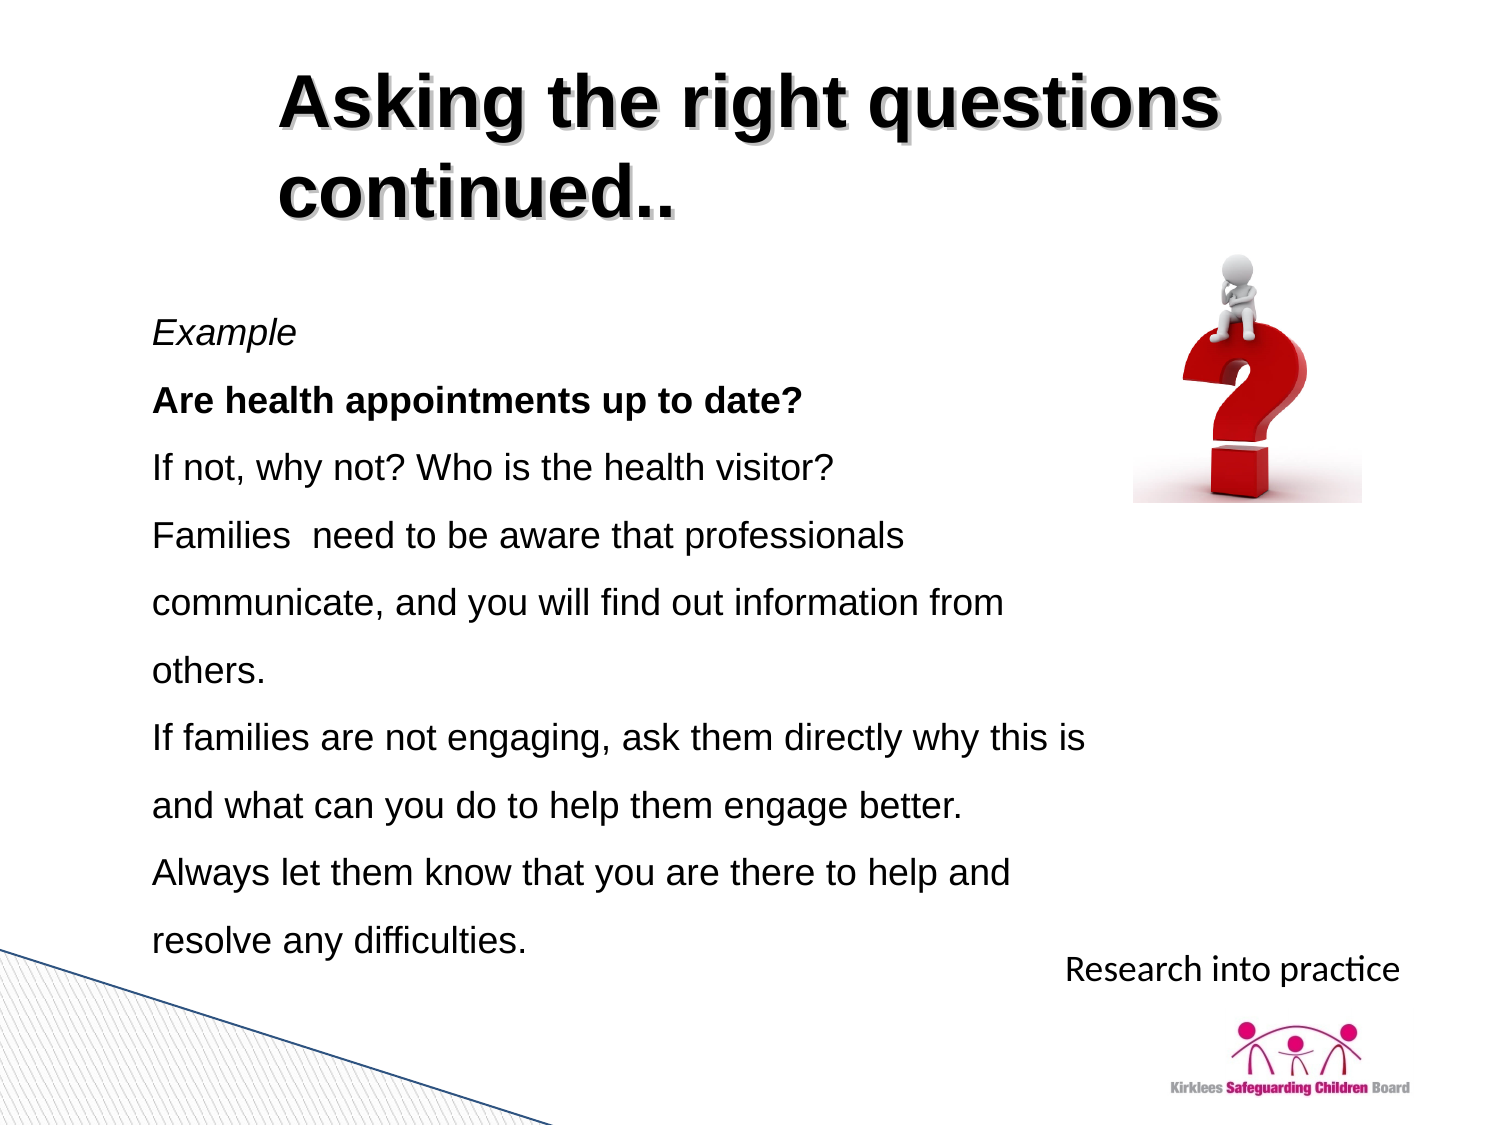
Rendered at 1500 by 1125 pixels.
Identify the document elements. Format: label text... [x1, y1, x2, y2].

text_box Example Are health appointments up to date? If not, why not? Who is the health visitor? Families need to be aware that professionals communicate, and you will find out information from others. If families are not engaging, ask them directly why this is and what can you do to help them engage better. Always let them know that you are there to help and resolve any difficulties. [136, 278, 1117, 1021]
picture [1133, 250, 1362, 503]
text_box Research into practice [1050, 936, 1500, 997]
title Asking the right questions continued.. [75, 45, 1426, 233]
